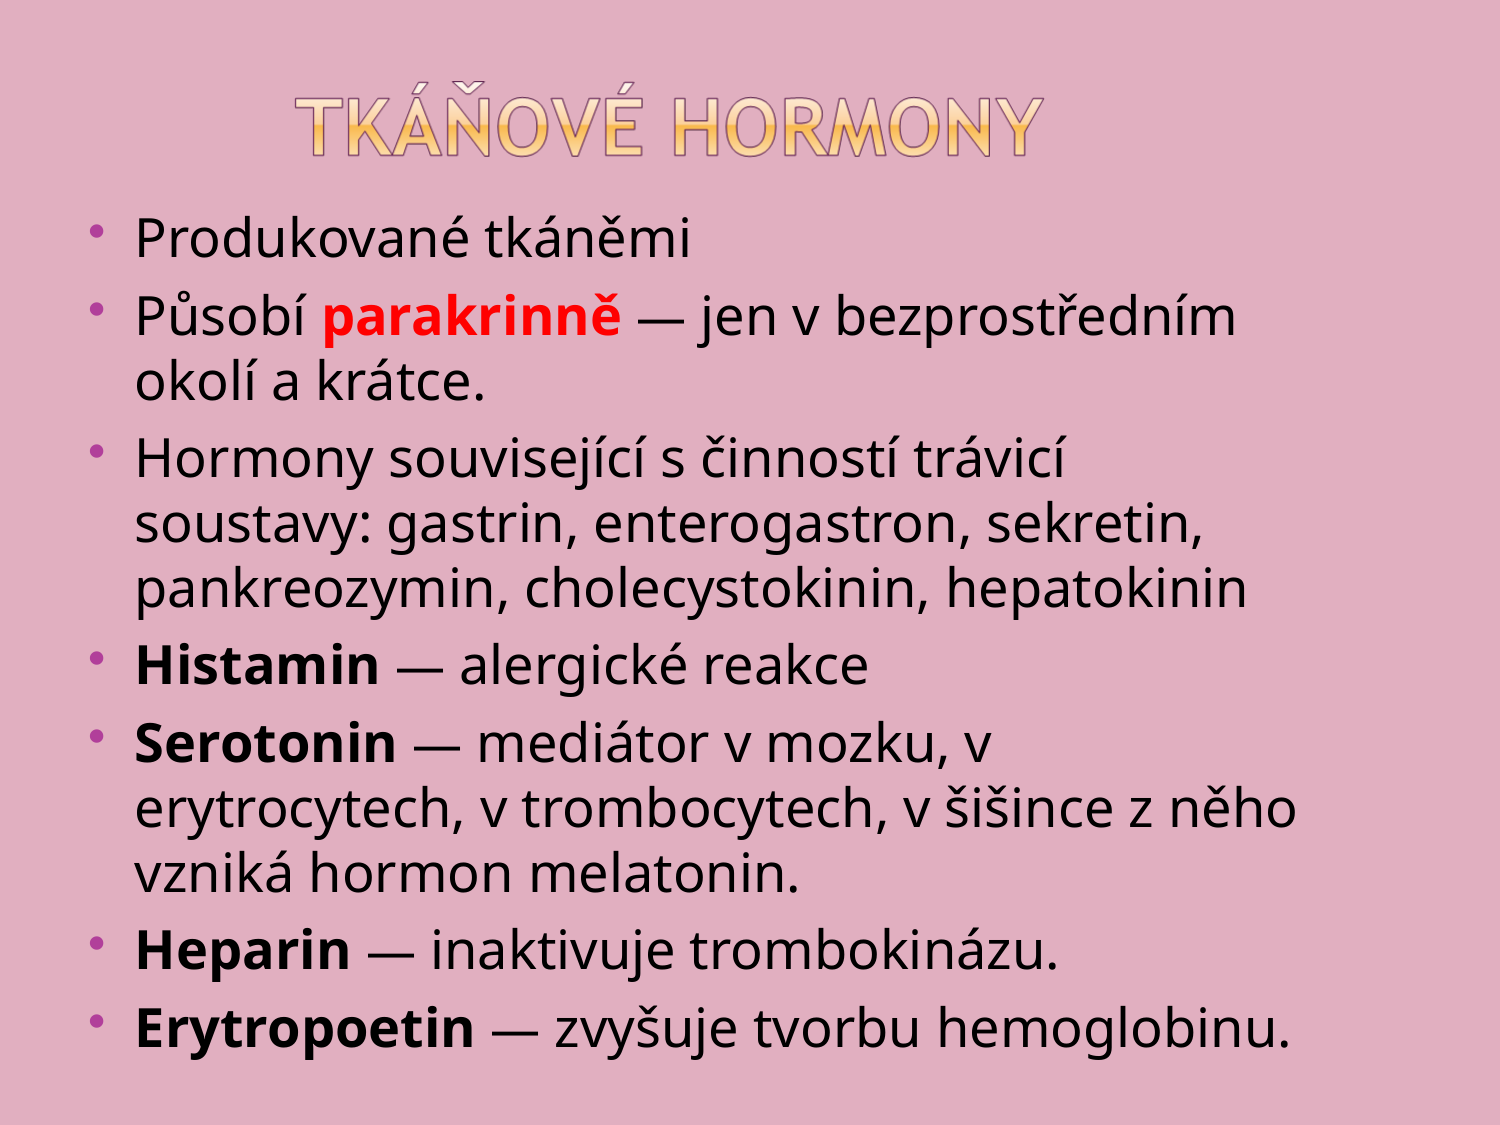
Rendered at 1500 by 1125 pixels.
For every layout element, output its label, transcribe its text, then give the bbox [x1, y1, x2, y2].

text_box [75, 53, 1264, 196]
list Produkované tkáněmi Působí parakrinně — jen v bezprostředním okolí a krátce. Hormony související s činností trávicí soustavy: gastrin, enterogastron, sekretin, pankreozymin, cholecystokinin, hepatokinin Histamin — alergické reakce Serotonin — mediátor v mozku, v erytrocytech, v trombocytech, v šišince z něho vzniká hormon melatonin. Heparin — inaktivuje trombokinázu. Erytropoetin — zvyšuje tvorbu hemoglobinu. [75, 196, 1317, 1066]
